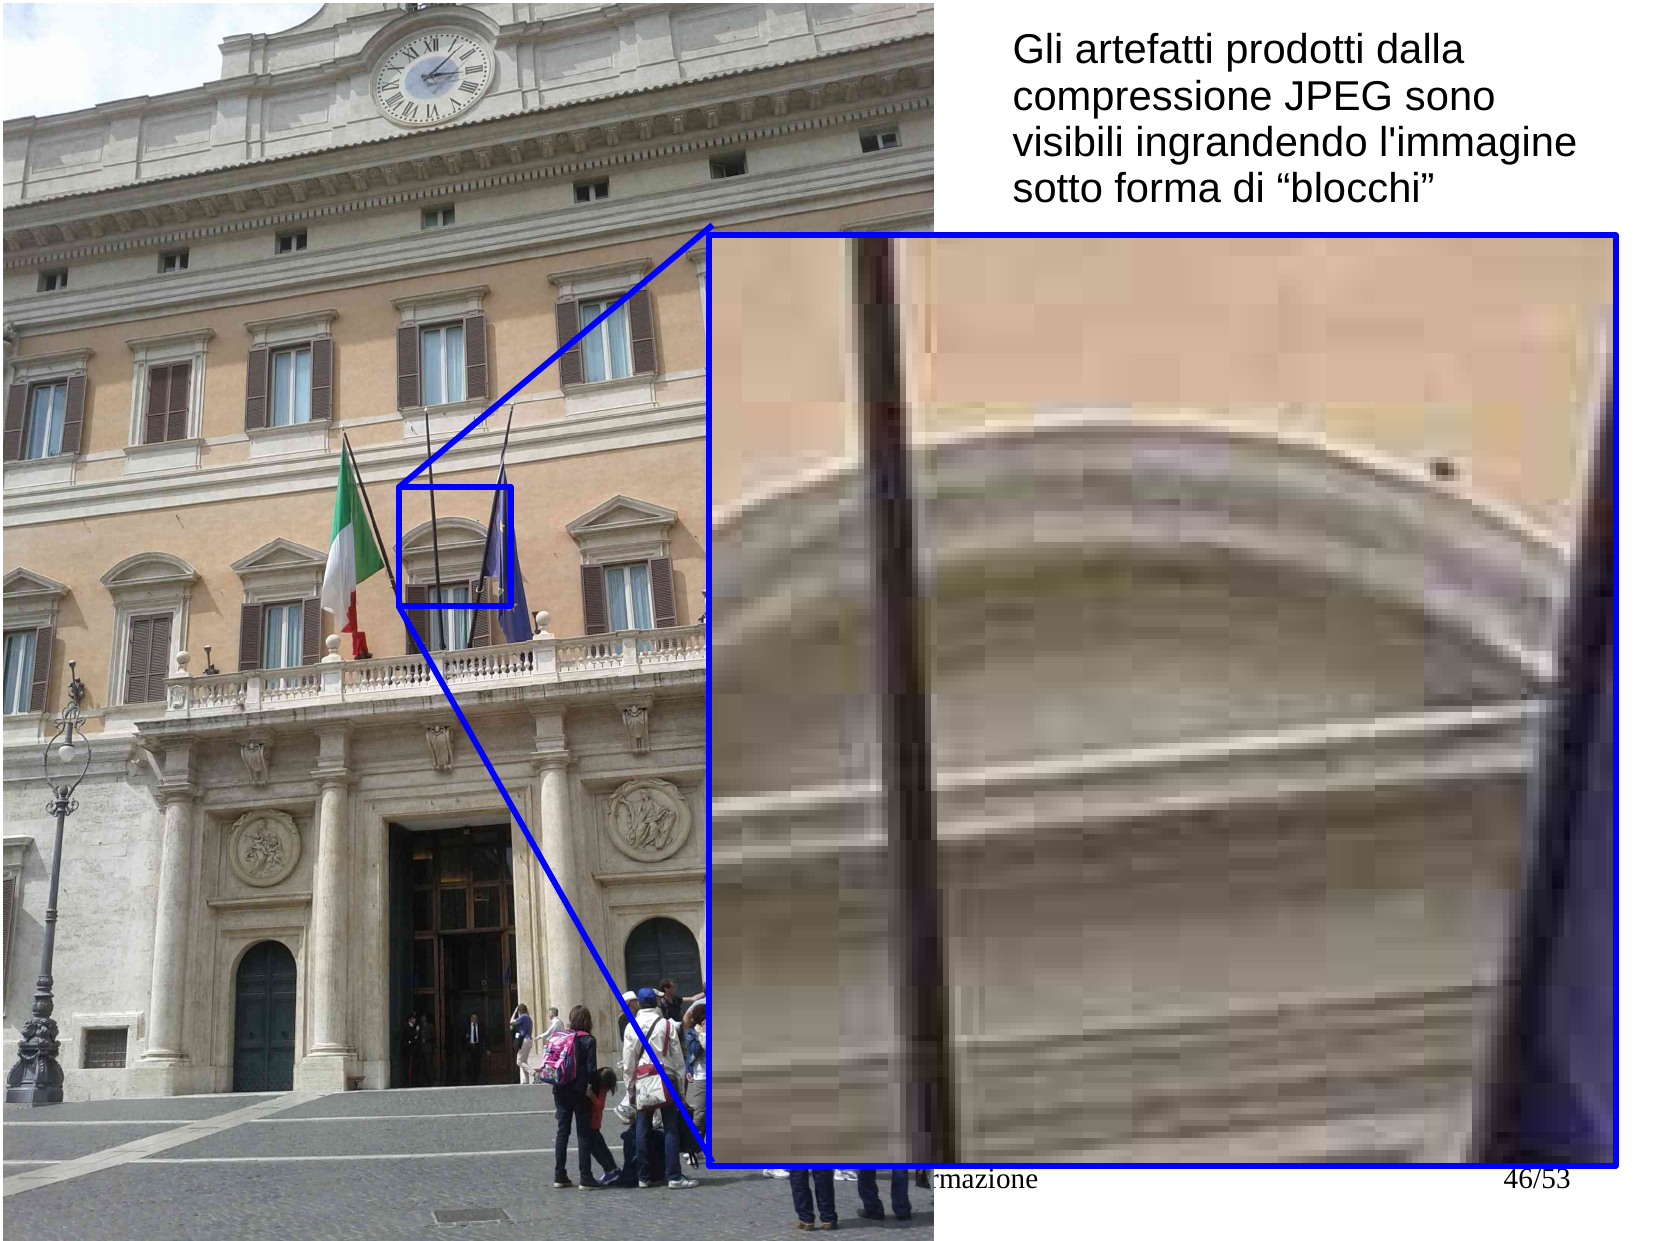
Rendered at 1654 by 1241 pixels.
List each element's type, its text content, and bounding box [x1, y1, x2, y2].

text_box Gli artefatti prodotti dalla compressione JPEG sono visibili ingrandendo l'immagine sotto forma di “blocchi” [1012, 25, 1613, 214]
picture [402, 490, 508, 603]
picture [3, 3, 934, 1241]
picture [405, 236, 706, 1143]
picture [712, 238, 1613, 1163]
